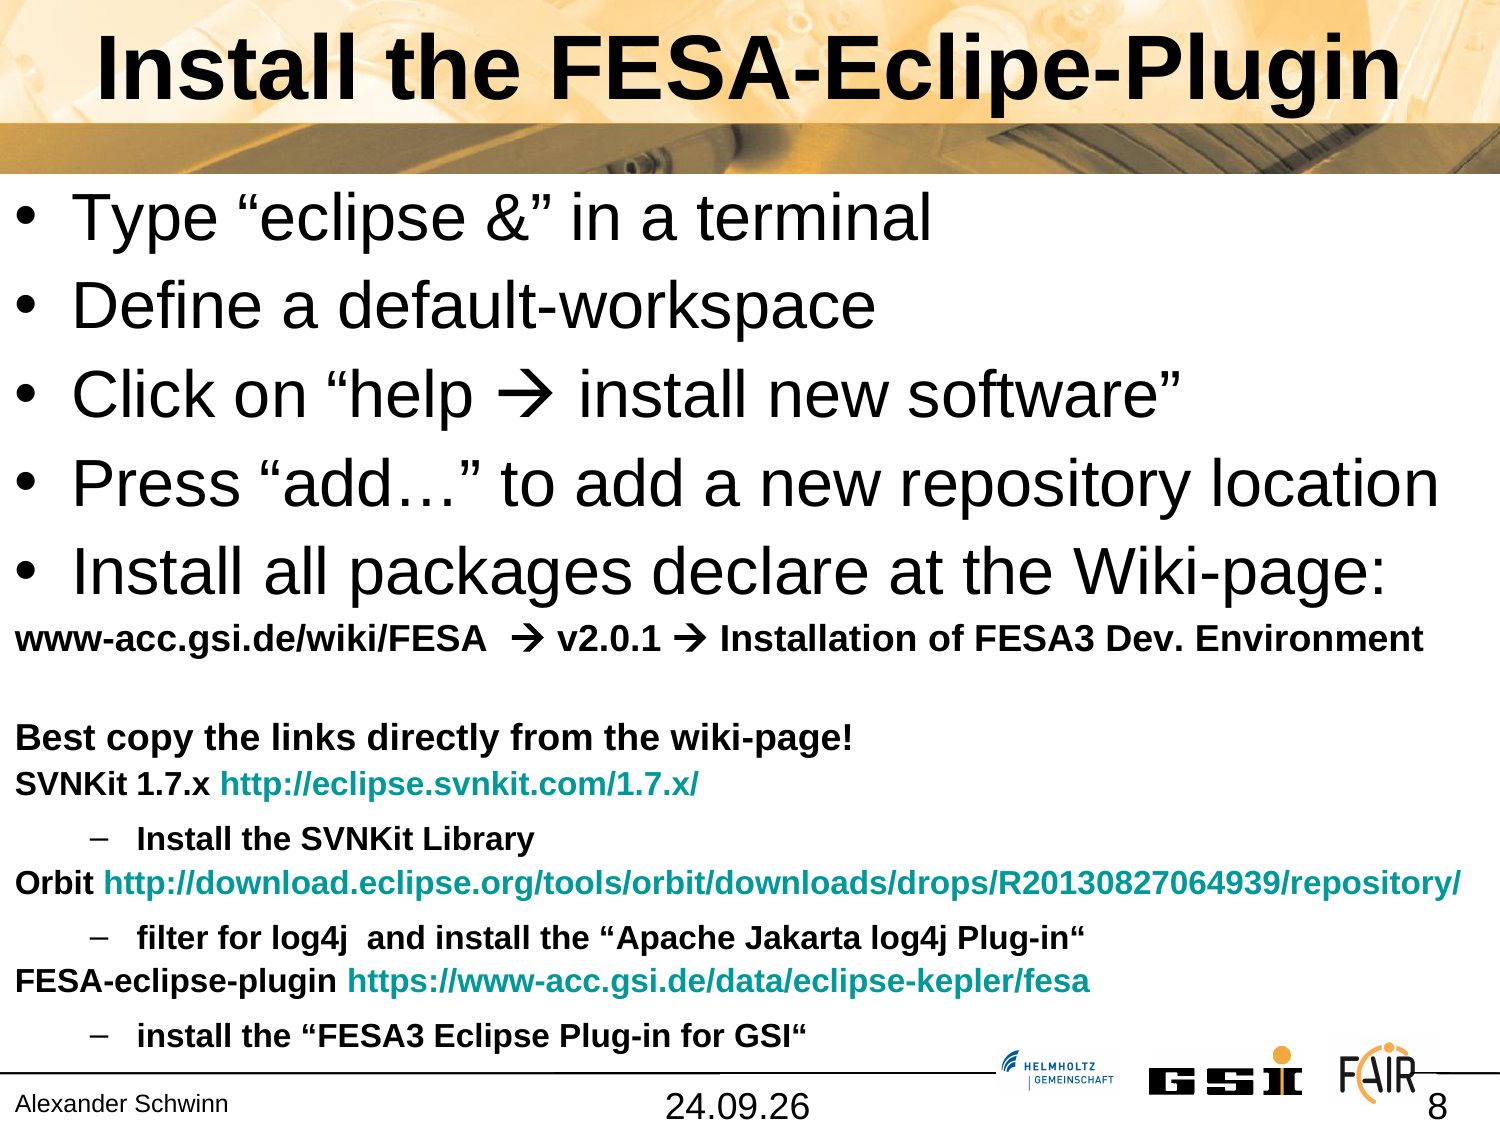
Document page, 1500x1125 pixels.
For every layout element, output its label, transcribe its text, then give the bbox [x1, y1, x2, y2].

title Install the FESA-Eclipe-Plugin [0, 0, 1500, 126]
picture [0, 126, 1500, 174]
list Type “eclipse &” in a terminal Define a default-workspace Click on “help  install new software” Press “add…” to add a new repository location Install all packages declare at the Wiki-page: www-acc.gsi.de/wiki/FESA  v2.0.1  Installation of FESA3 Dev. Environment Best copy the links directly from the wiki-page! SVNKit 1.7.x http://eclipse.svnkit.com/1.7.x/ Install the SVNKit Library Orbit http://download.eclipse.org/tools/orbit/downloads/drops/R20130827064939/repository/ filter for log4j and install the “Apache Jakarta log4j Plug-in“ FESA-eclipse-plugin https://www-acc.gsi.de/data/eclipse-kepler/fesa install the “FESA3 Eclipse Plug-in for GSI“ [0, 174, 1500, 1125]
